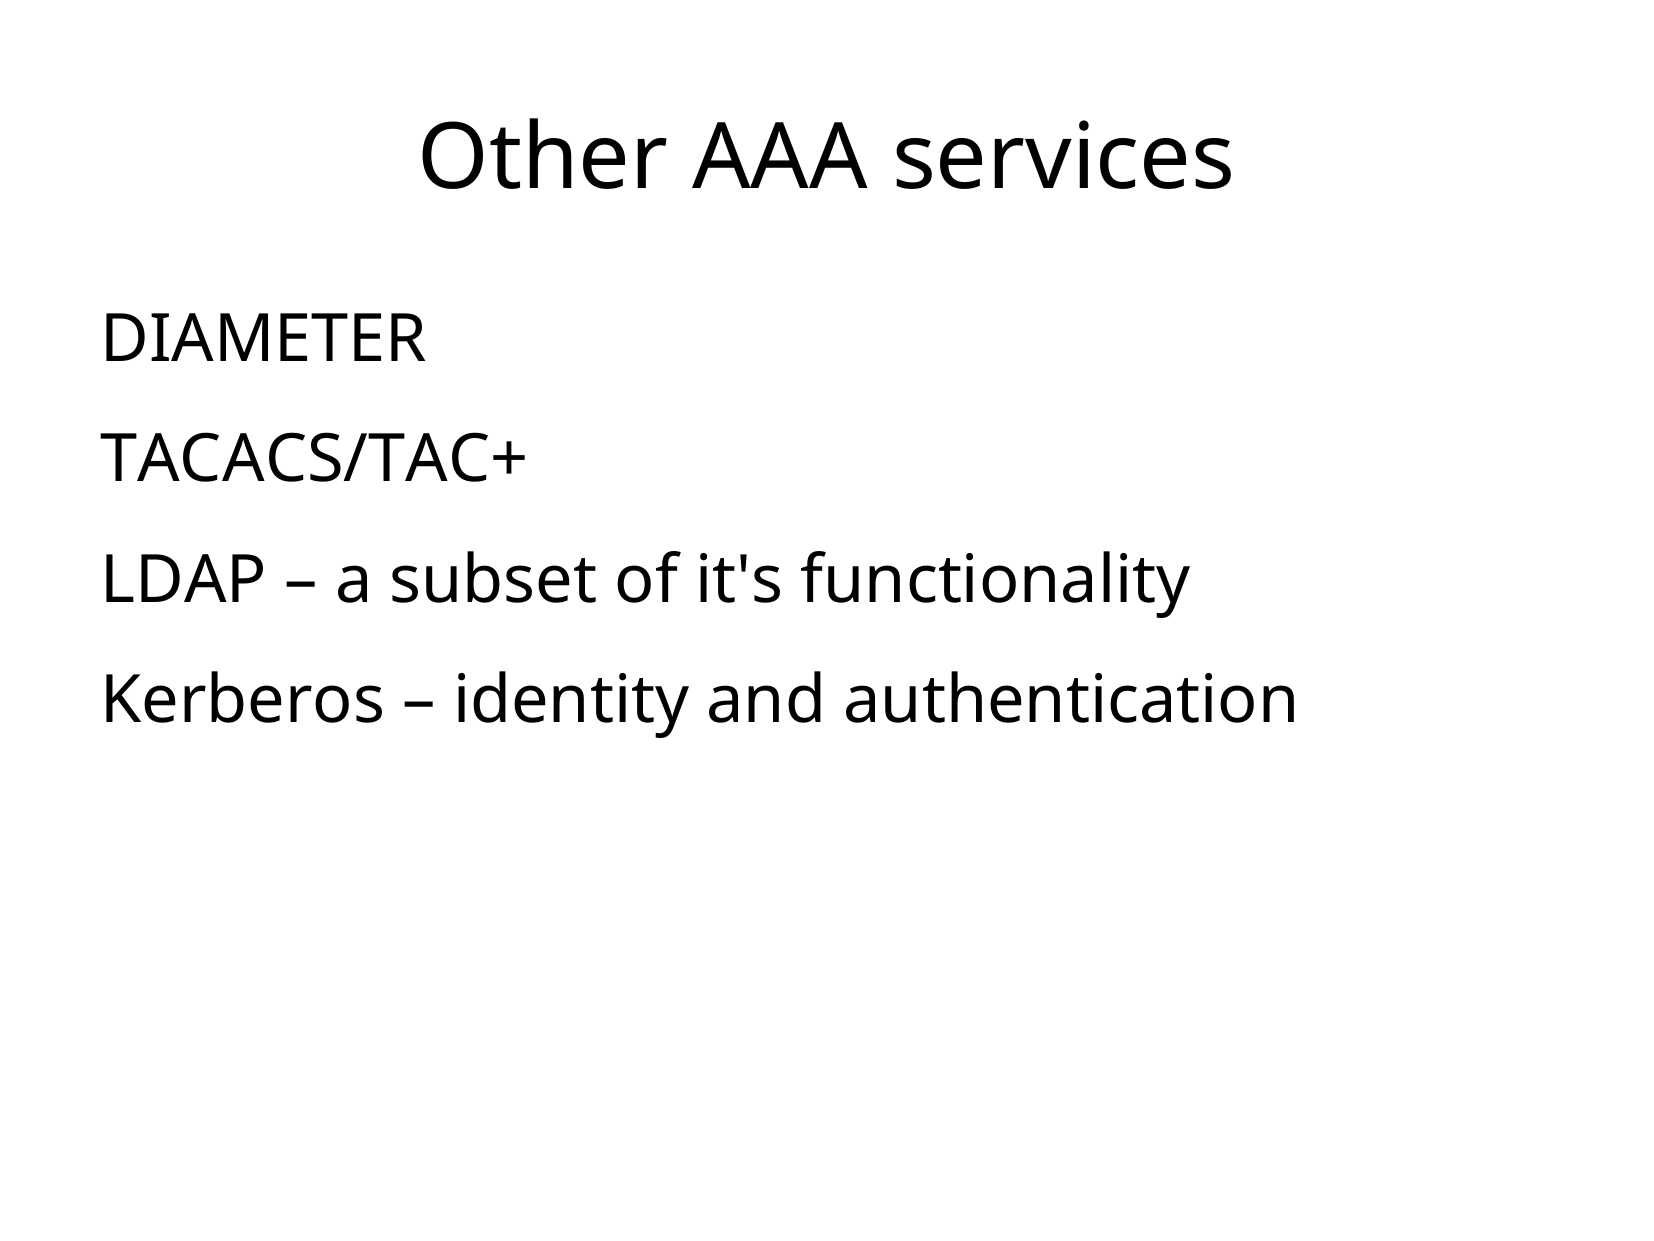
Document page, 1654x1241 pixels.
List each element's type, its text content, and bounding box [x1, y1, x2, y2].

title Other AAA services [82, 49, 1571, 257]
list DIAMETER TACACS/TAC+ LDAP – a subset of it's functionality Kerberos – identity and authentication [82, 290, 1571, 1109]
